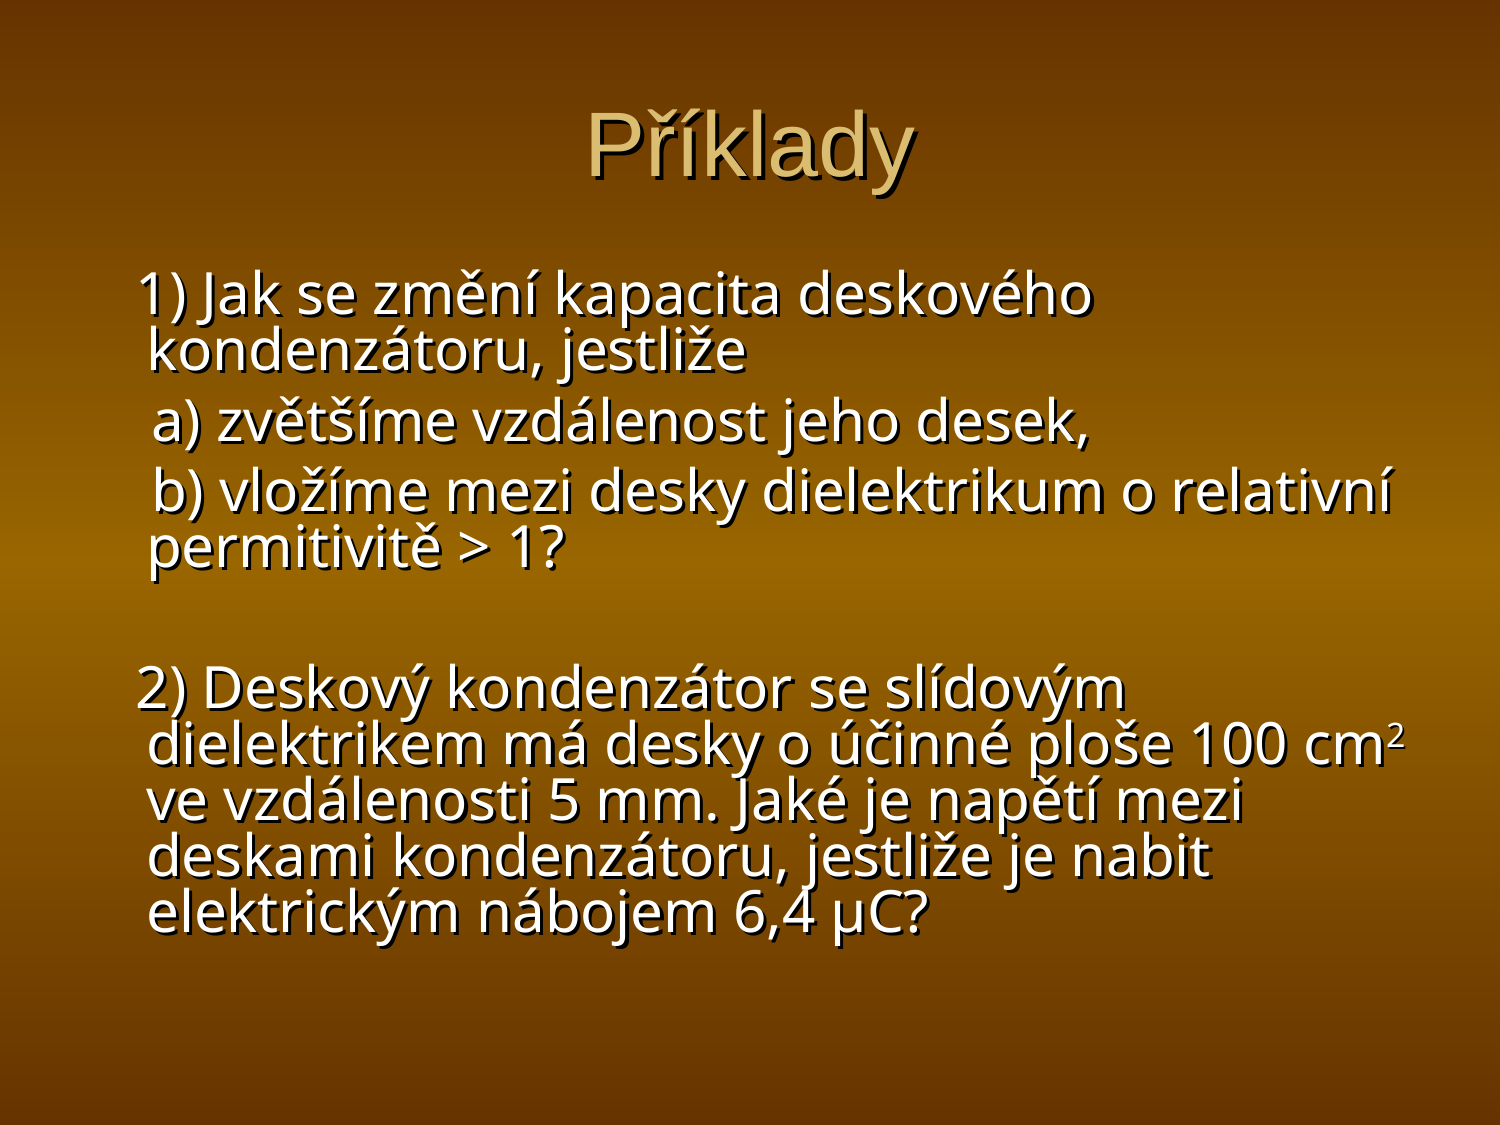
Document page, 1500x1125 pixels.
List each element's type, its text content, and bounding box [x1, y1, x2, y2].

list 1) Jak se změní kapacita deskového kondenzátoru, jestliže a) zvětšíme vzdálenost jeho desek, b) vložíme mezi desky dielektrikum o relativní permitivitě > 1? 2) Deskový kondenzátor se slídovým dielektrikem má desky o účinné ploše 100 cm2 ve vzdálenosti 5 mm. Jaké je napětí mezi deskami kondenzátoru, jestliže je nabit elektrickým nábojem 6,4 μC? [75, 262, 1426, 1006]
title Příklady [75, 45, 1426, 234]
